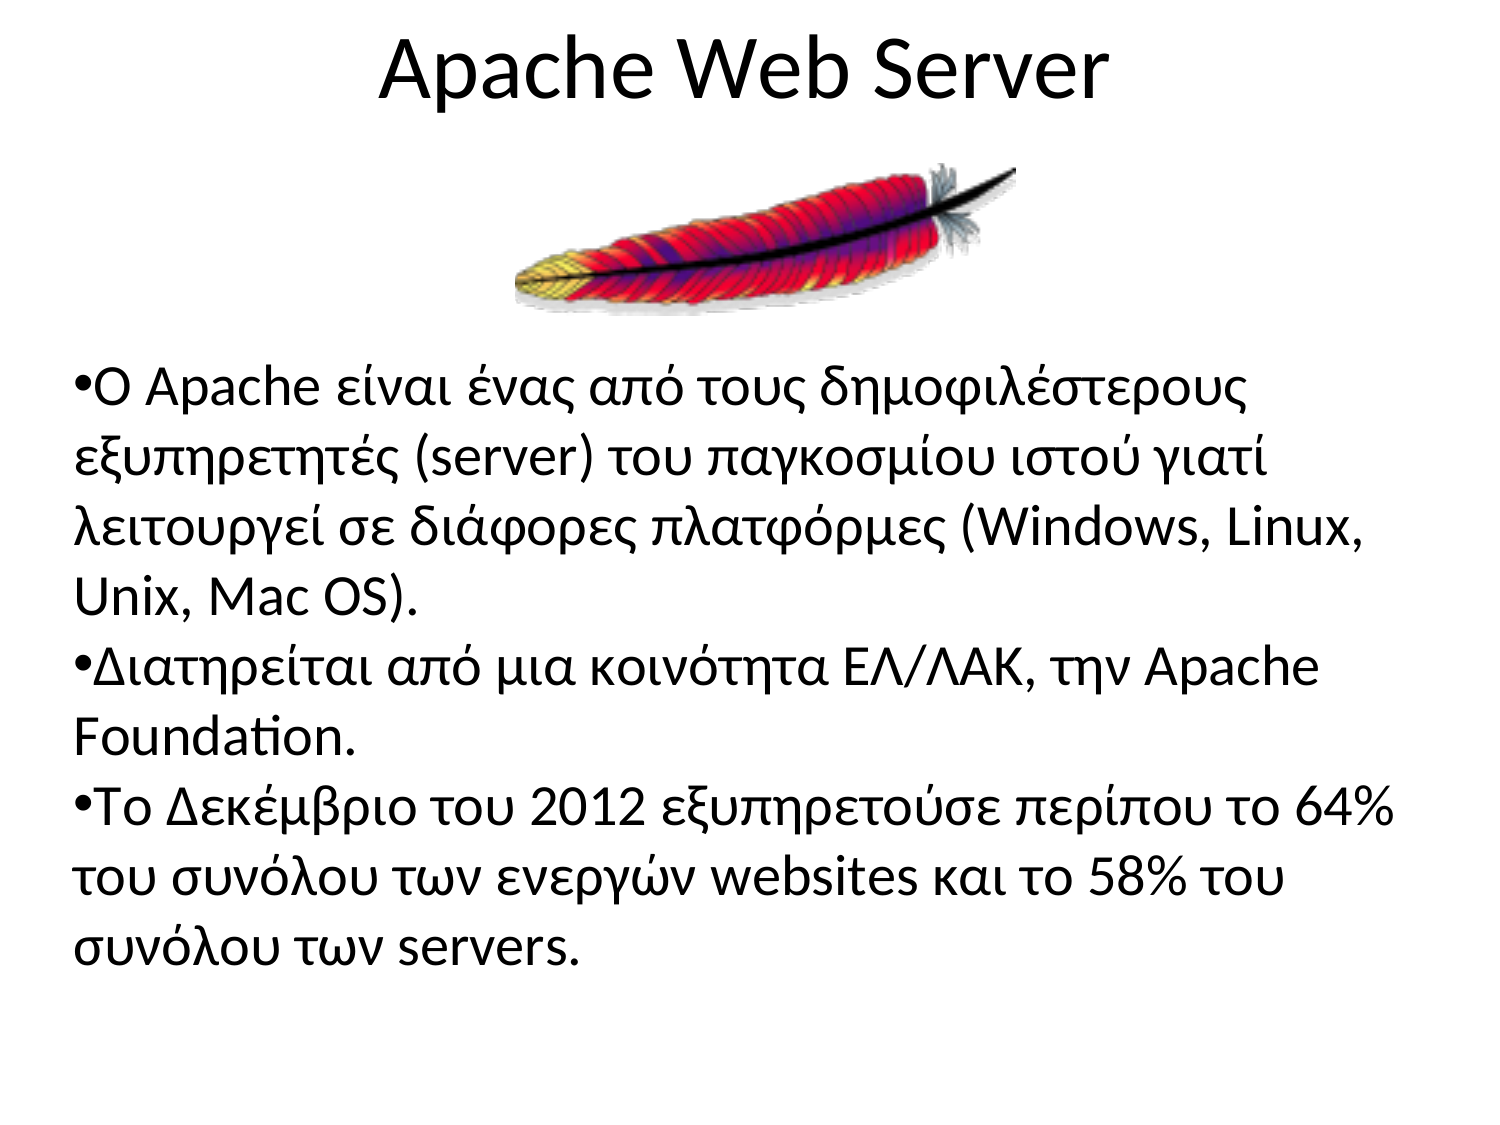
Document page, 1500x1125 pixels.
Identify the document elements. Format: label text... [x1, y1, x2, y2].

picture [515, 163, 1016, 316]
text_box O Apache είναι ένας από τους δημοφιλέστερους εξυπηρετητές (server) του παγκοσμίου ιστού γιατί λειτουργεί σε διάφορες πλατφόρμες (Windows, Linux, Unix, Mac OS). Διατηρείται από μια κοινότητα ΕΛ/ΛΑΚ, την Apache Foundation. Tο Δεκέμβριο του 2012 εξυπηρετούσε περίπου το 64% του συνόλου των ενεργών websites και το 58% του συνόλου των servers. [58, 339, 1454, 985]
text_box Apache Web Server [70, 0, 1421, 188]
